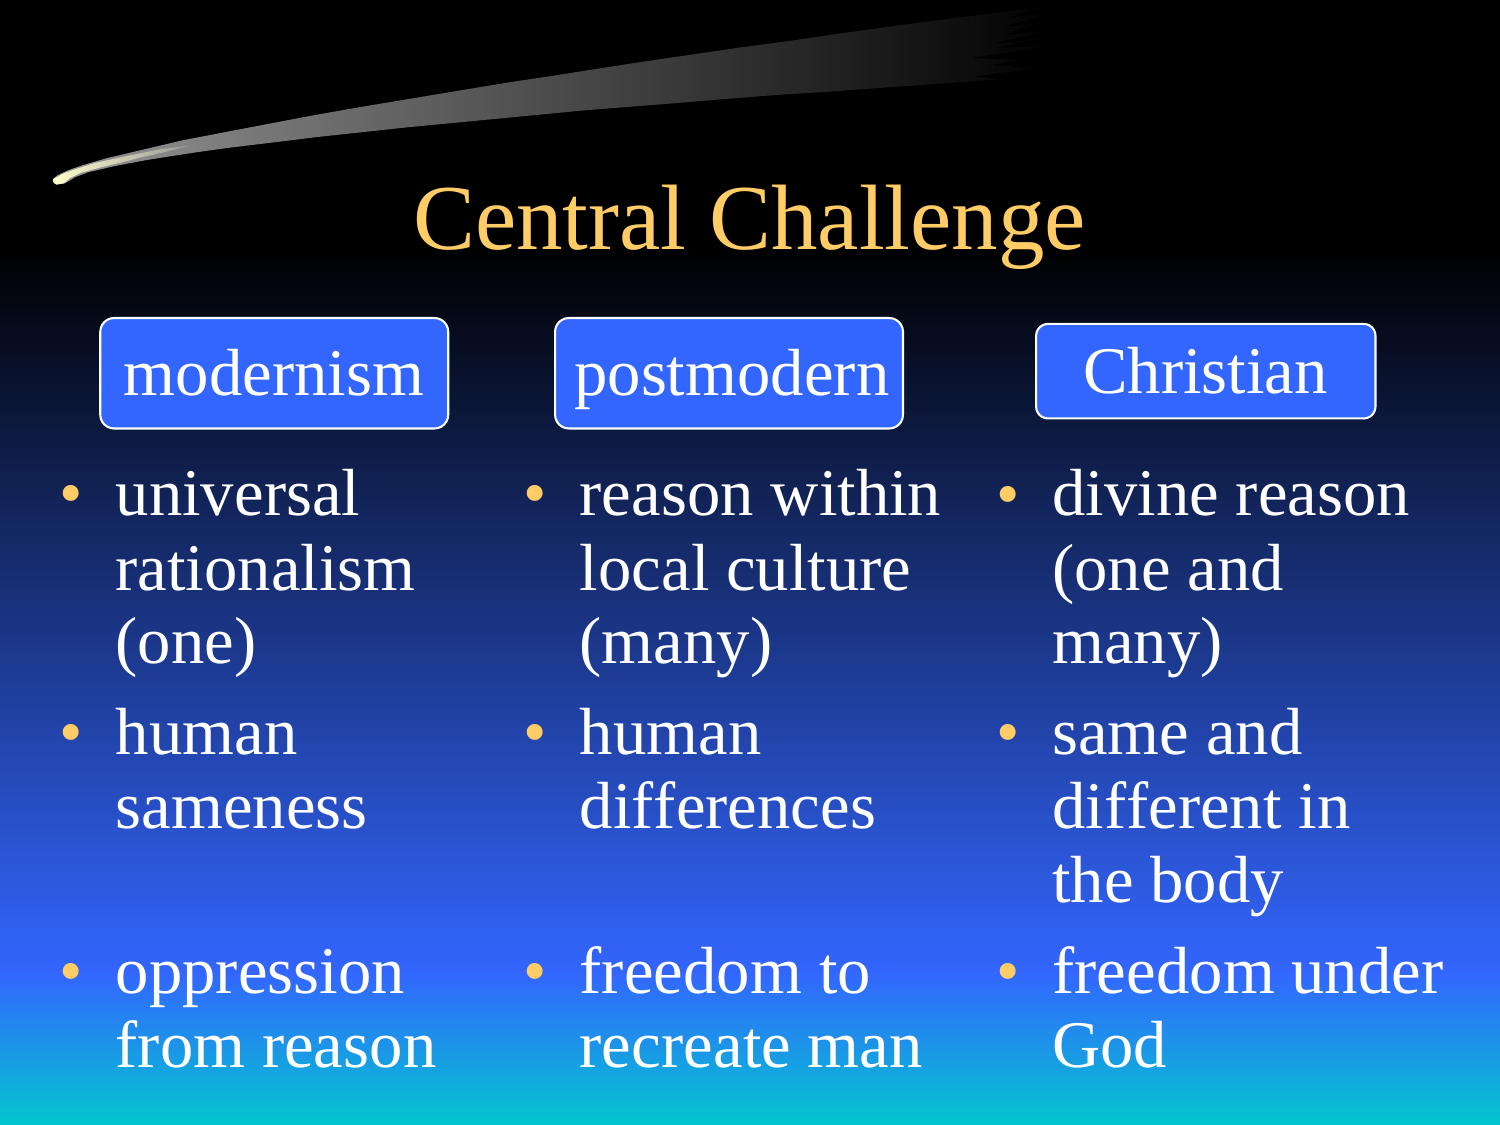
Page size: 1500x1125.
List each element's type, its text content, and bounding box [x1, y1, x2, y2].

list divine reason (one and many) same and different in the body freedom under God [996, 456, 1448, 1083]
list reason within local culture (many) human differences freedom to recreate man [523, 456, 976, 1083]
list universal rationalism (one) human sameness oppression from reason [59, 456, 523, 1083]
text_box Christian [1036, 323, 1376, 419]
text_box modernism [100, 318, 449, 429]
title Central Challenge [112, 124, 1388, 313]
text_box postmodern [555, 318, 904, 429]
